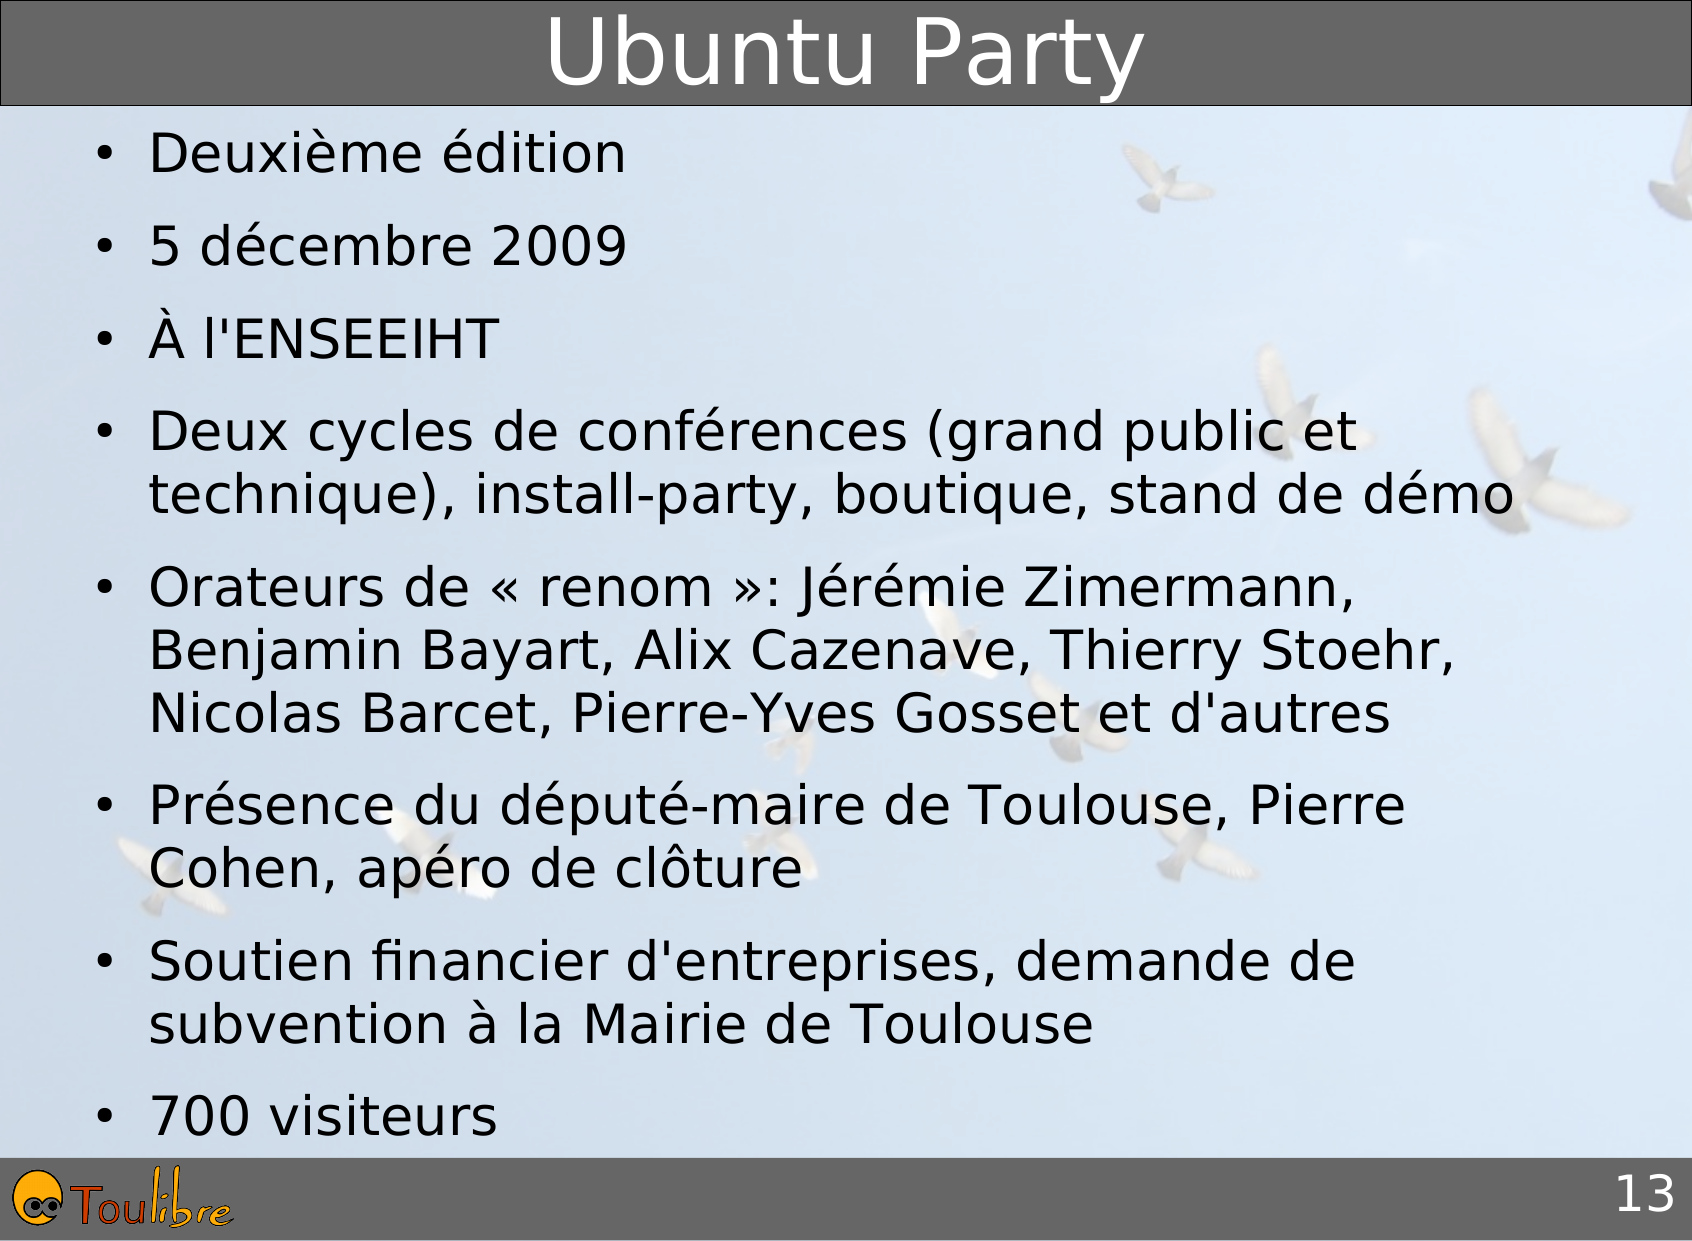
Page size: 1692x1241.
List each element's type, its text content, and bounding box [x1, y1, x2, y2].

list Deuxième édition 5 décembre 2009 À l'ENSEEIHT Deux cycles de conférences (grand public et technique), install-party, boutique, stand de démo Orateurs de « renom »: Jérémie Zimermann, Benjamin Bayart, Alix Cazenave, Thierry Stoehr, Nicolas Barcet, Pierre-Yves Gosset et d'autres Présence du député-maire de Toulouse, Pierre Cohen, apéro de clôture Soutien financier d'entreprises, demande de subvention à la Mairie de Toulouse 700 visiteurs [77, 122, 1601, 1149]
picture [12, 1165, 234, 1228]
title Ubuntu Party [0, 0, 1692, 107]
